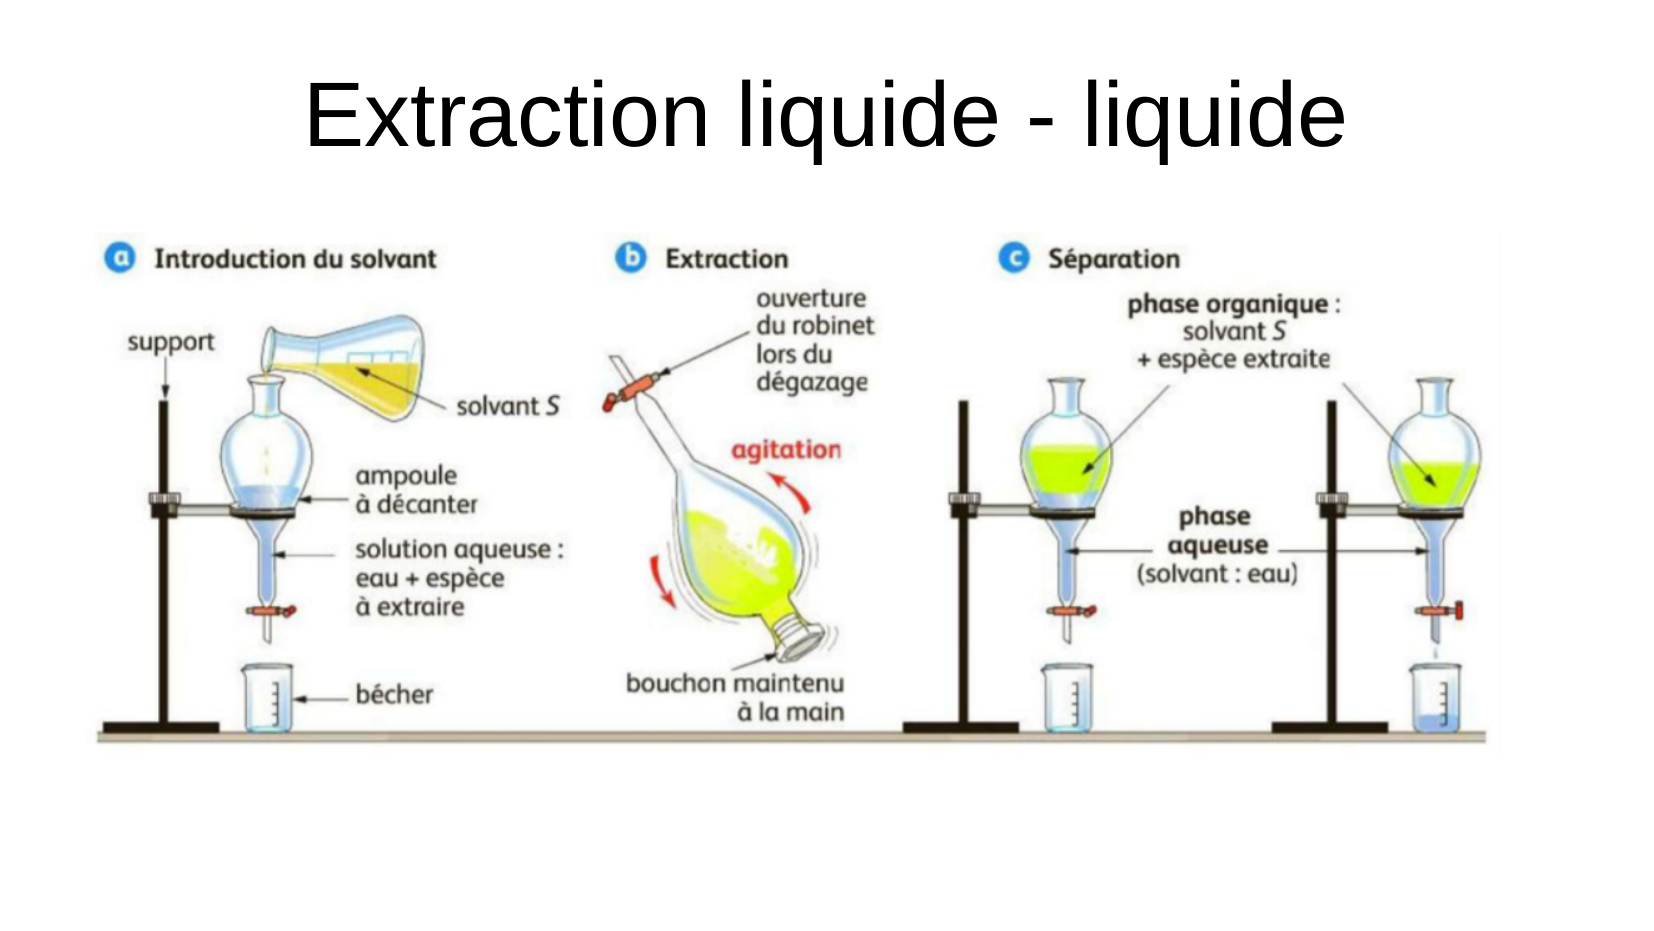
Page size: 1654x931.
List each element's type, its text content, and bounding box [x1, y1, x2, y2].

picture [82, 212, 1563, 779]
title Extraction liquide - liquide [82, 37, 1571, 193]
